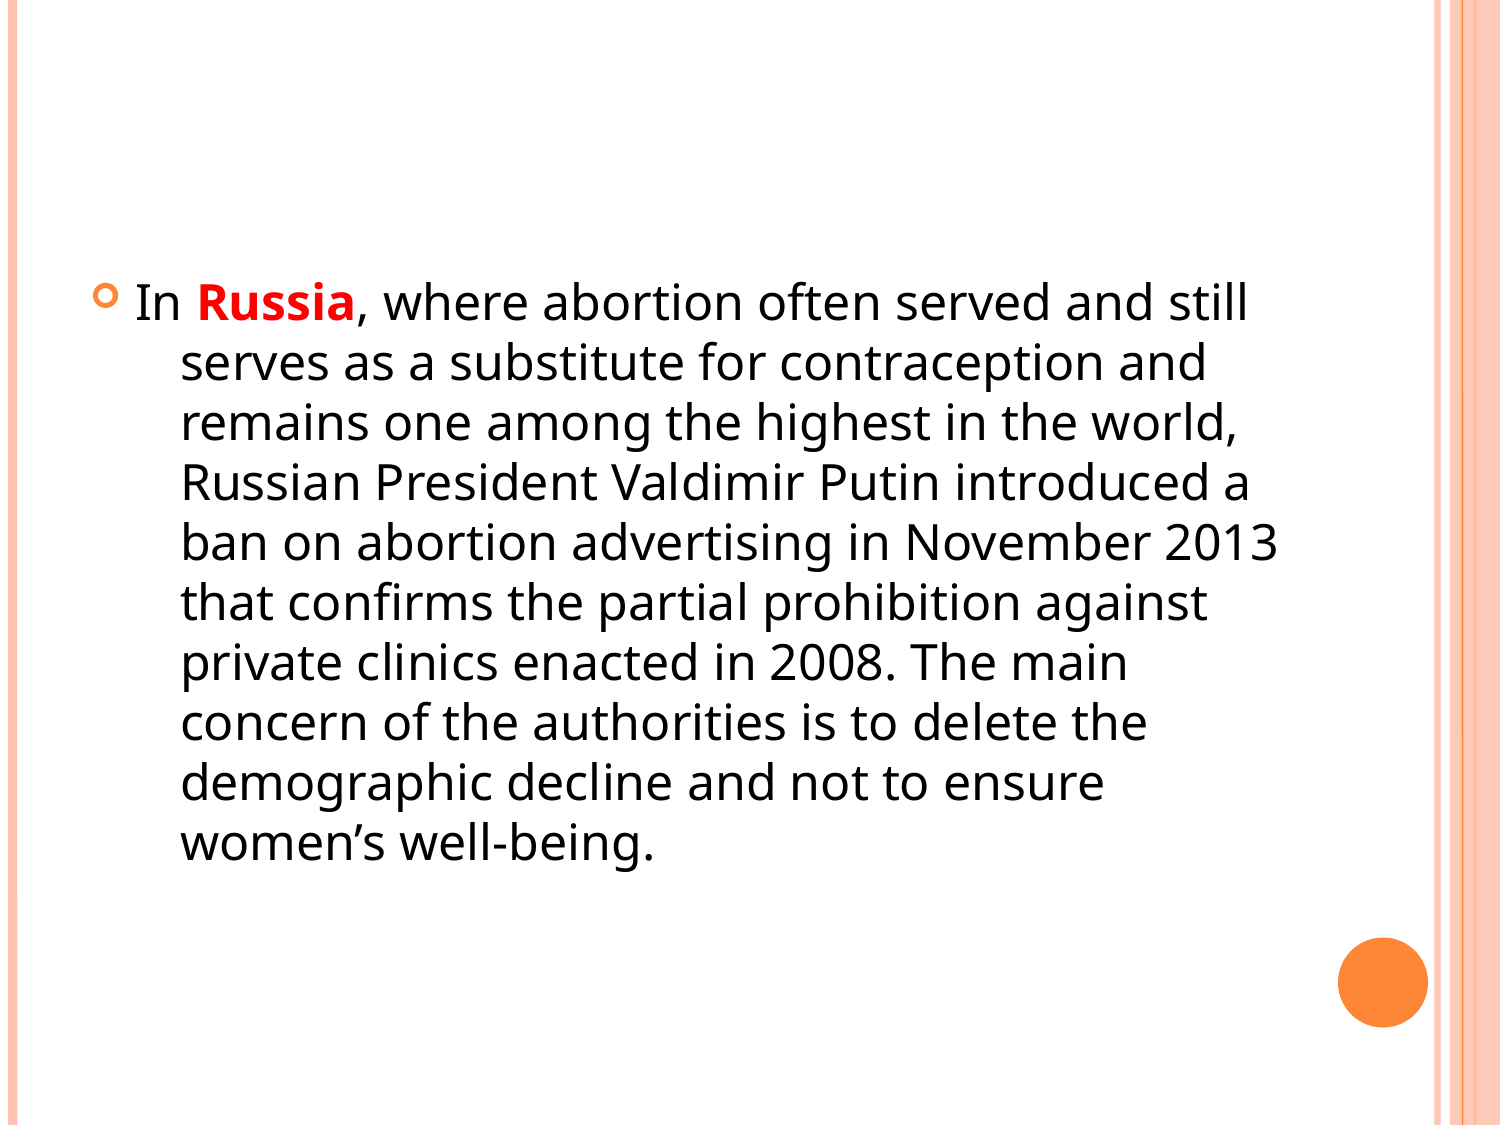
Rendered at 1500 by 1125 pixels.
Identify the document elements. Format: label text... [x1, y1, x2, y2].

list In Russia, where abortion often served and still serves as a substitute for contraception and remains one among the highest in the world, Russian President Valdimir Putin introduced a ban on abortion advertising in November 2013 that confirms the partial prohibition against private clinics enacted in 2008. The main concern of the authorities is to delete the demographic decline and not to ensure women’s well-being. [75, 262, 1300, 1062]
